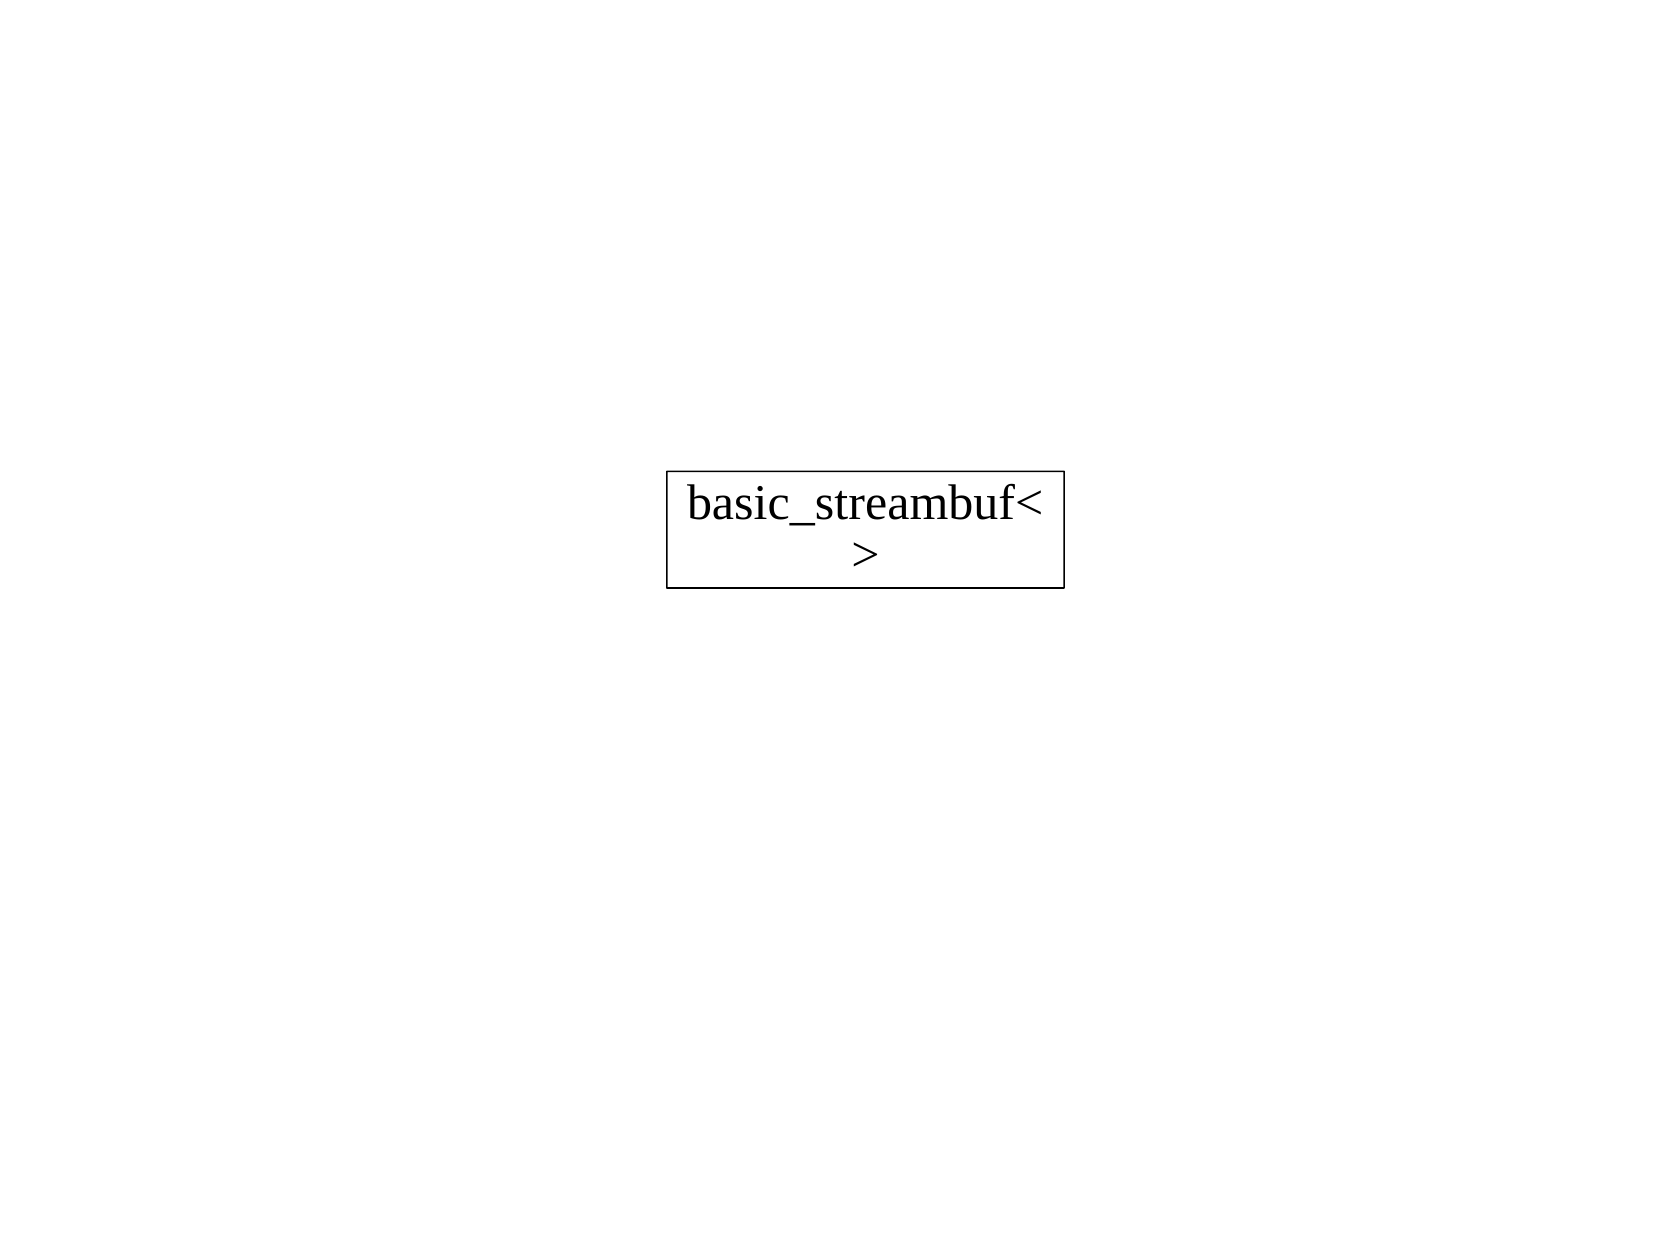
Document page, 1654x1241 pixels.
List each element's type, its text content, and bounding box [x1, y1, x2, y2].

text_box basic_streambuf< > [666, 477, 1065, 583]
